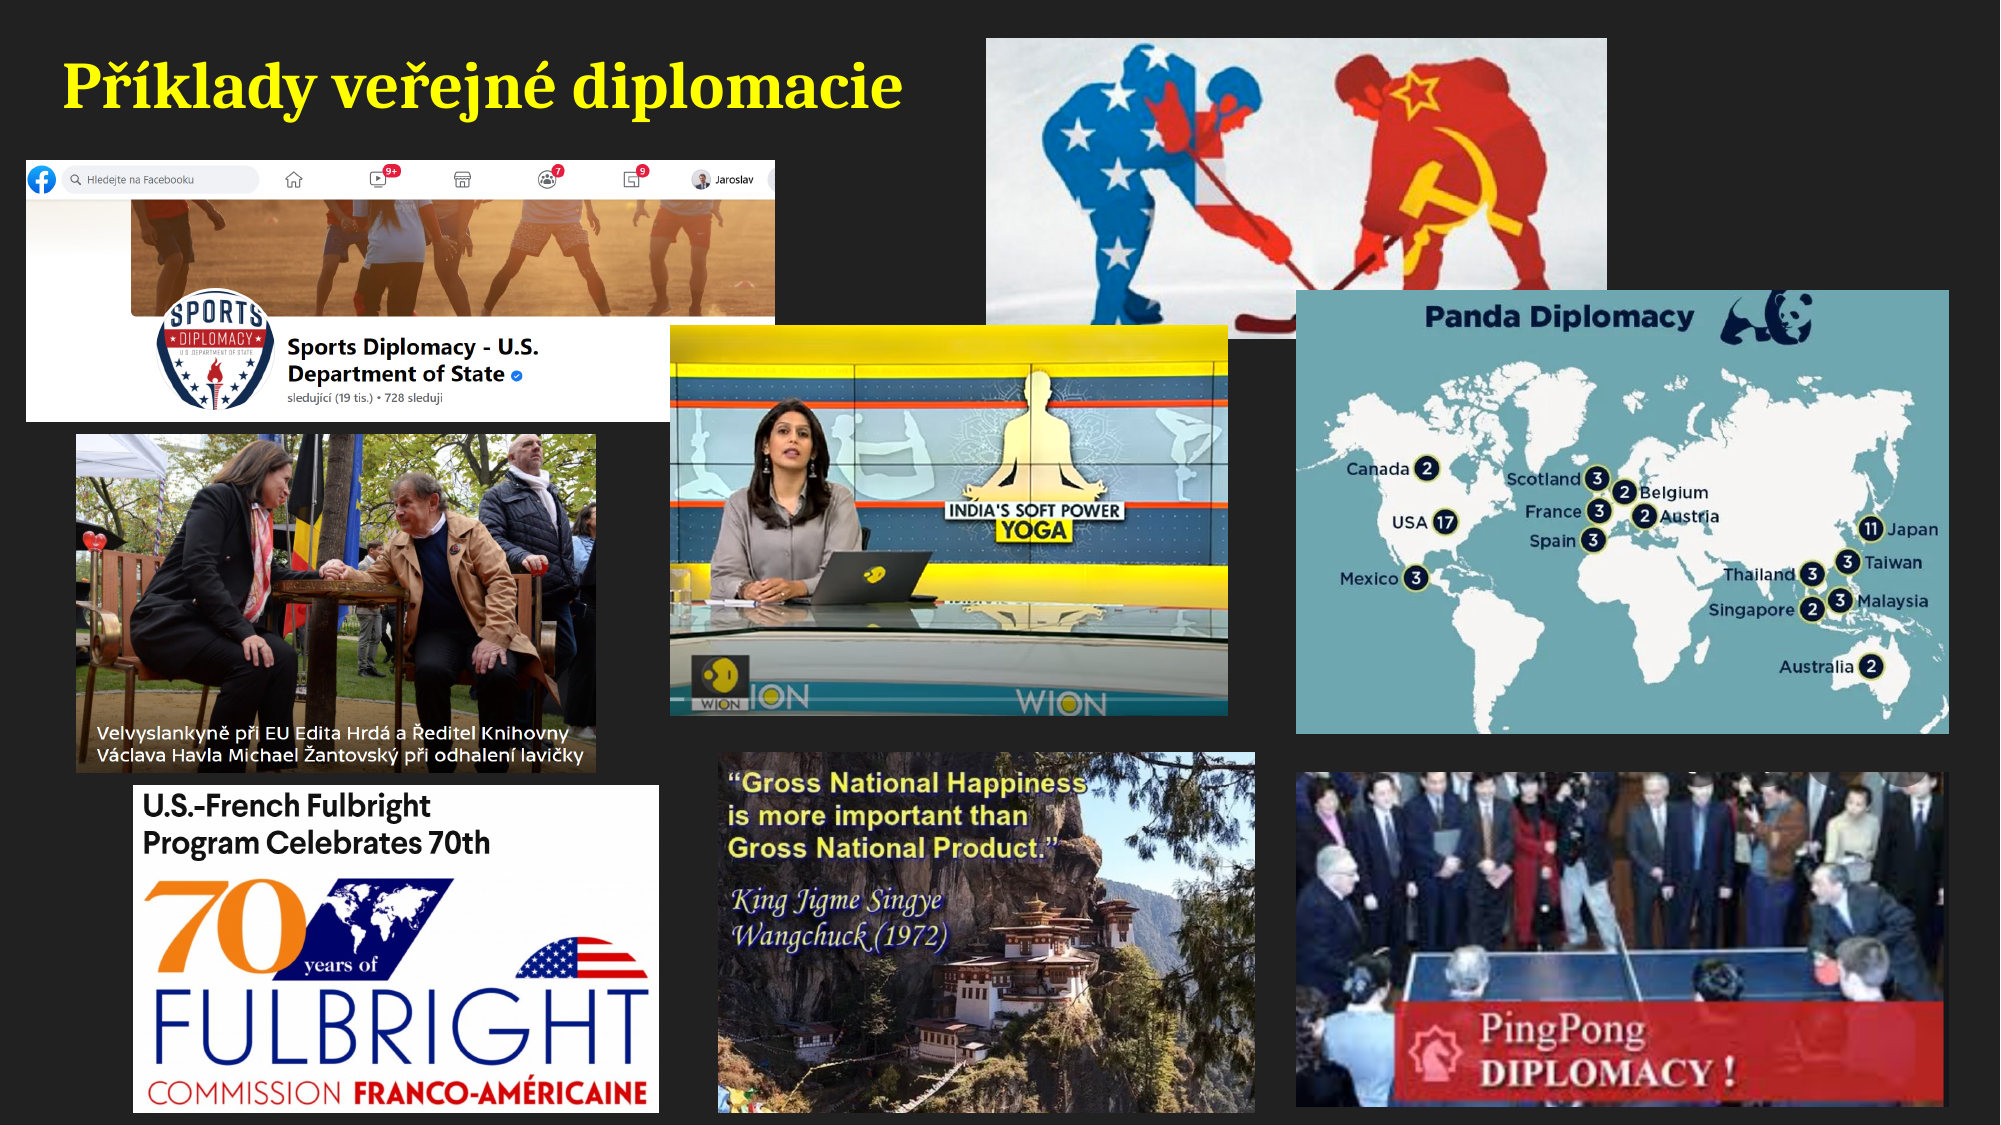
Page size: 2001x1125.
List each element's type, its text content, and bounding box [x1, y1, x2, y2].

picture [1296, 772, 1949, 1107]
picture [76, 434, 596, 773]
picture [133, 785, 659, 1113]
text_box Příklady veřejné diplomacie [47, 34, 920, 129]
picture [26, 38, 1949, 734]
picture [718, 752, 1255, 1113]
